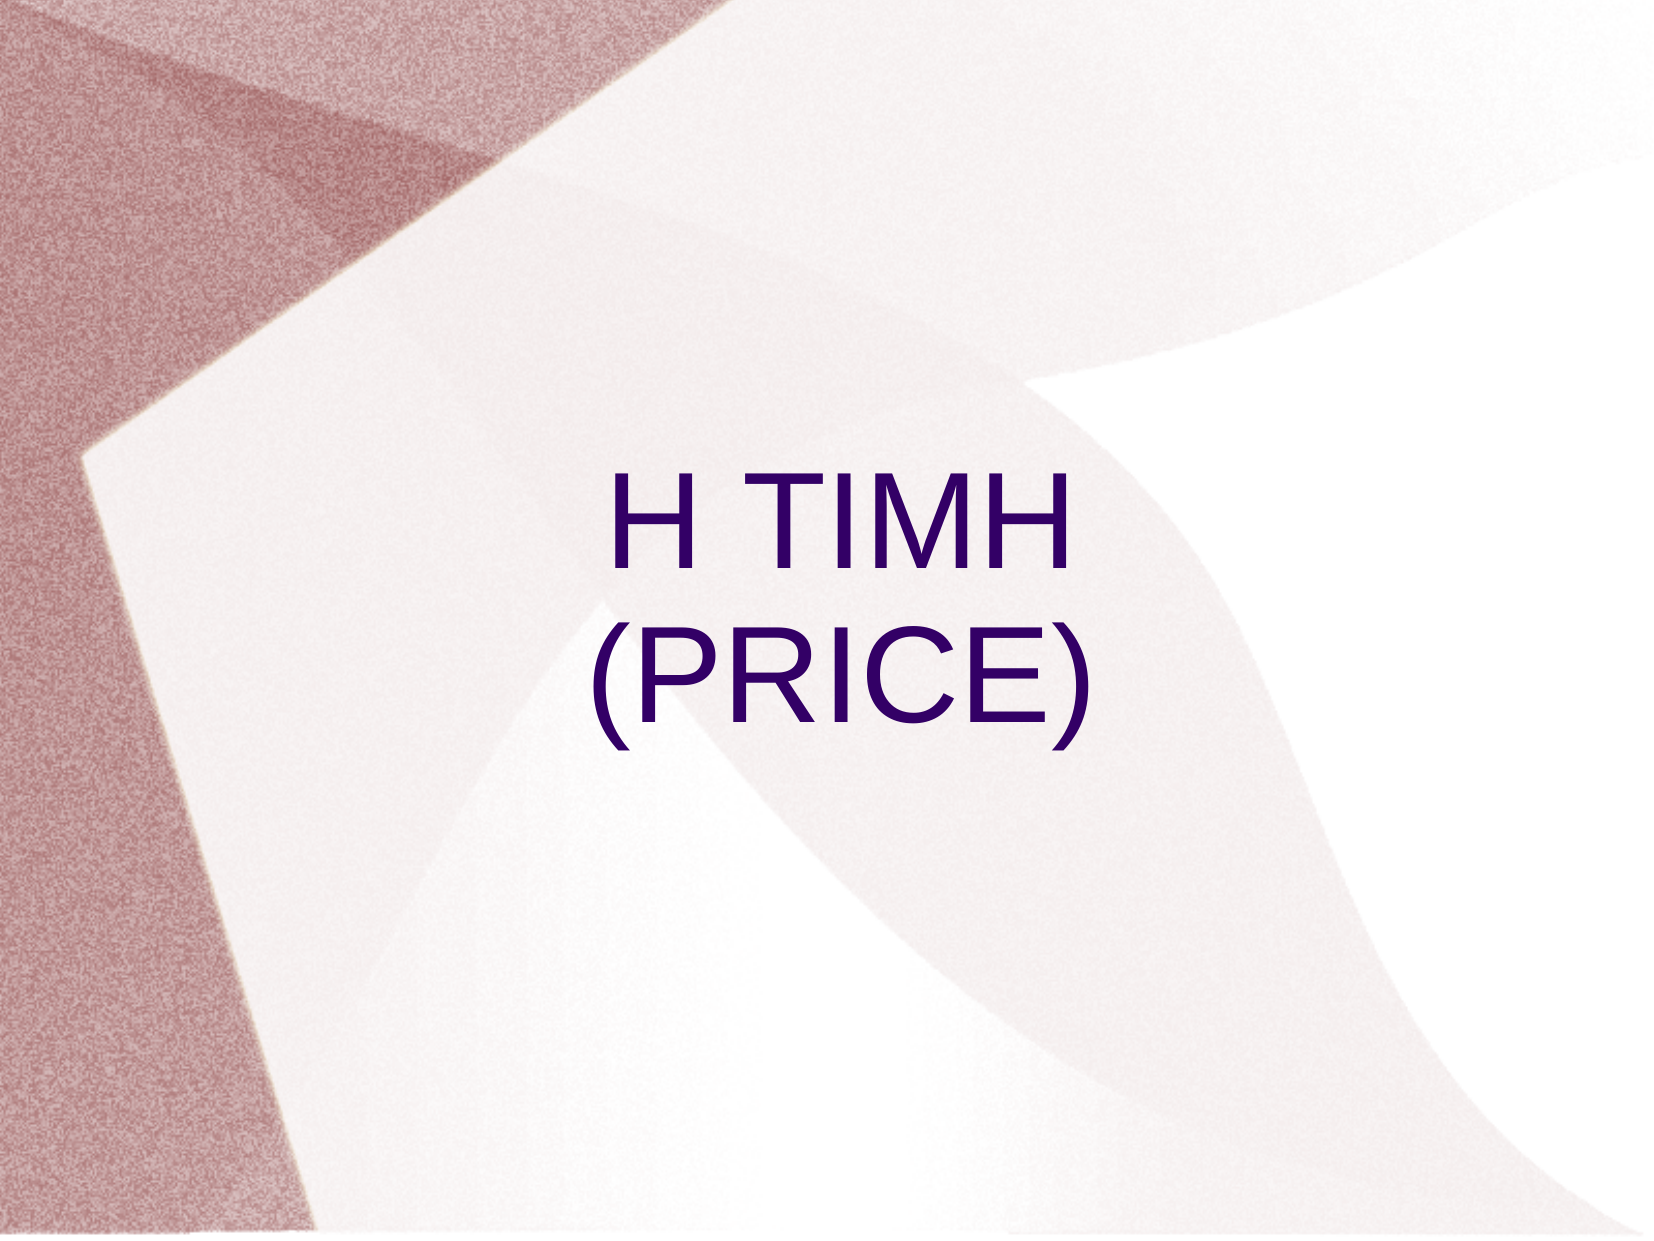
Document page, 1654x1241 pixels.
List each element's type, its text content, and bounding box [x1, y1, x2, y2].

subtitle Η ΤΙΜΗ (PRICE) [336, 165, 1347, 1032]
picture [0, 0, 1654, 1241]
